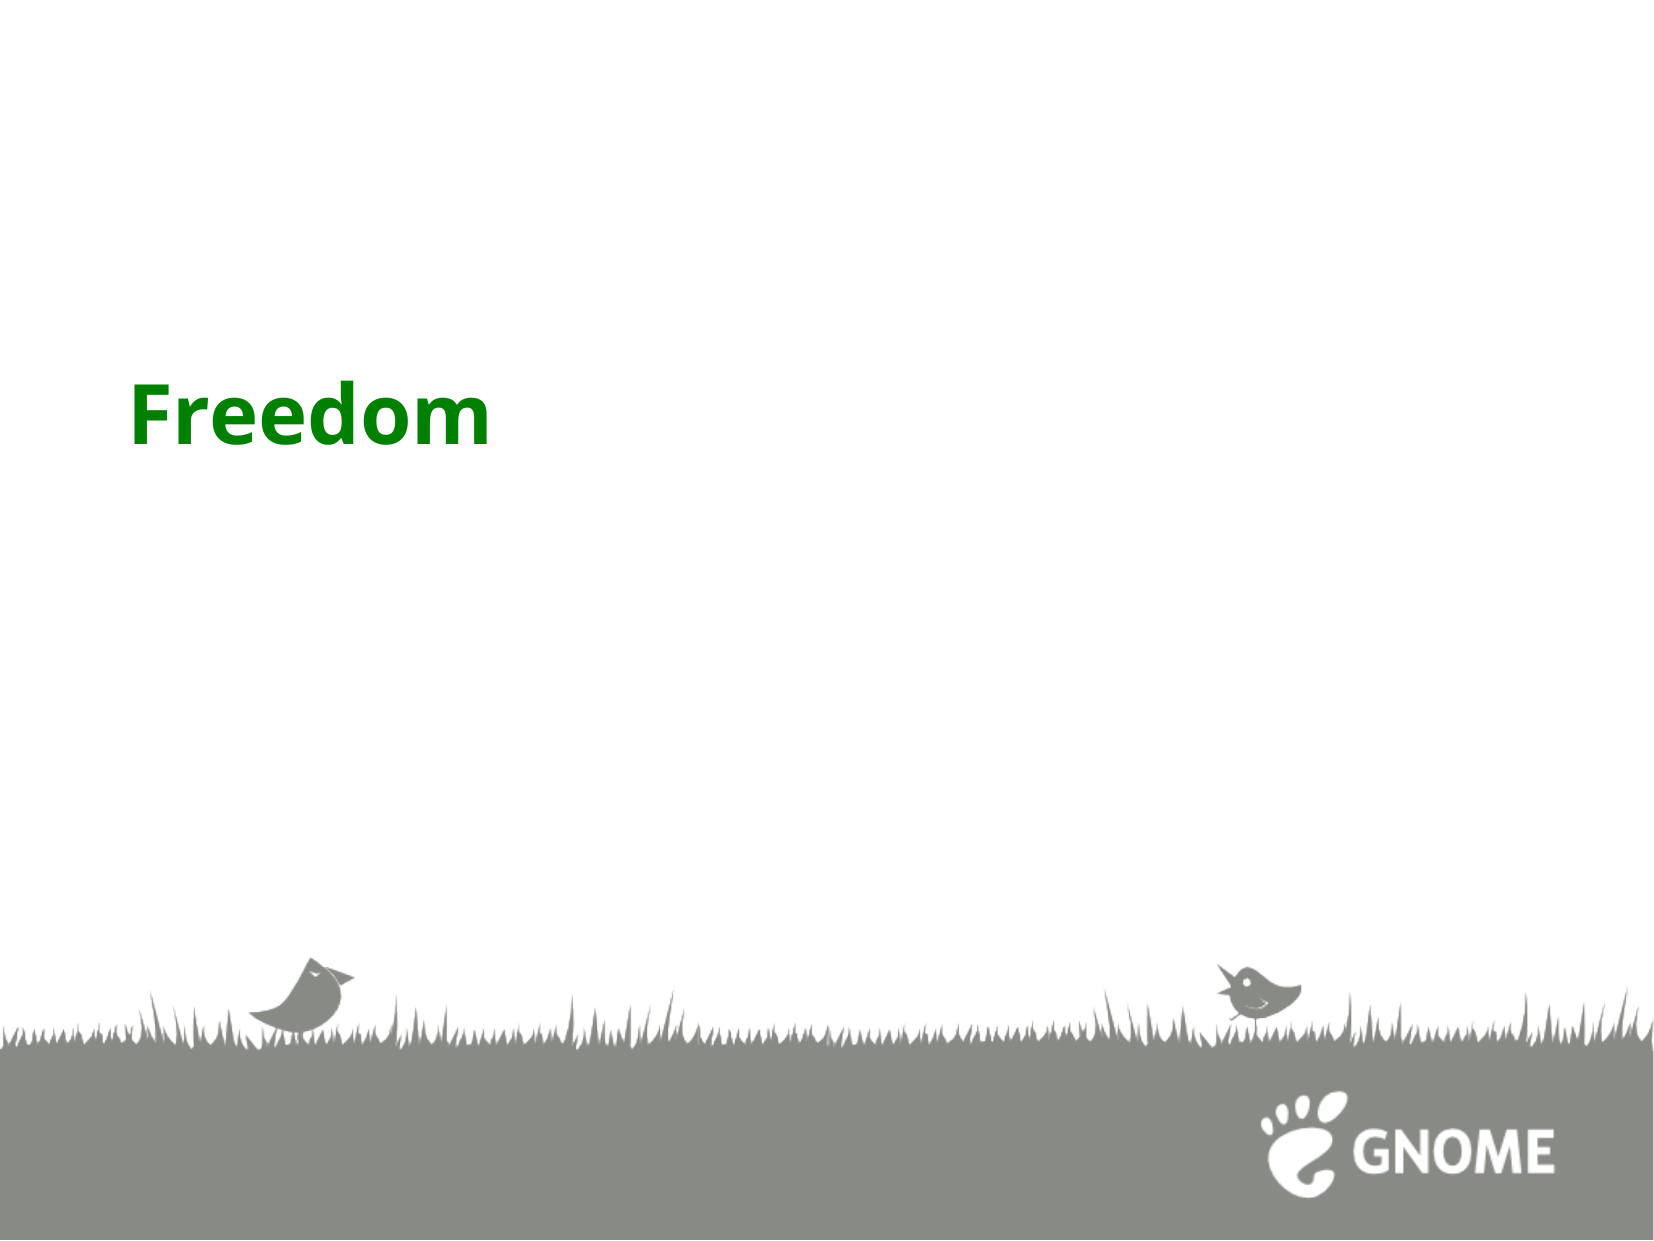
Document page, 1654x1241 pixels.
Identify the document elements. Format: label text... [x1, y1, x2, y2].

picture [0, 0, 1654, 1241]
text_box Freedom [112, 348, 1276, 462]
